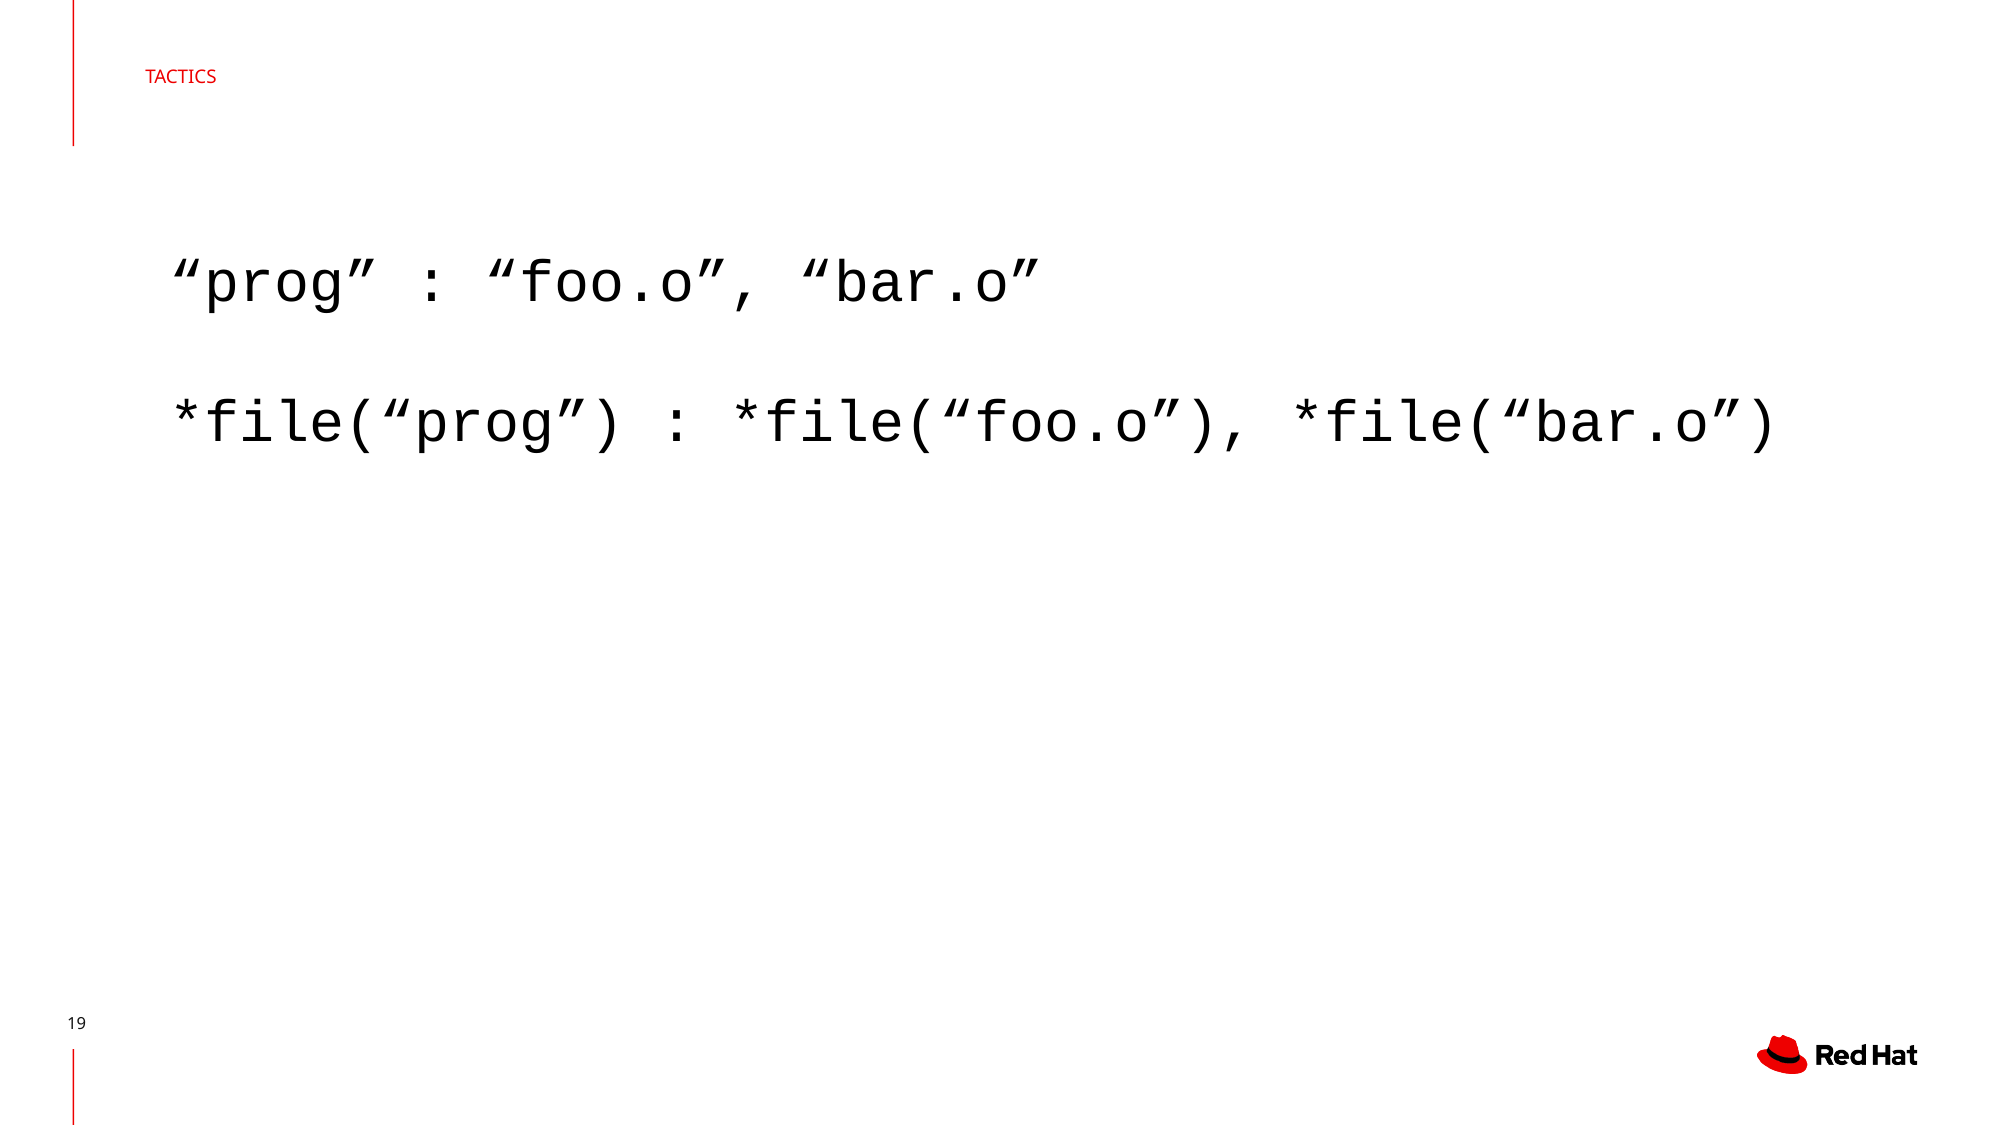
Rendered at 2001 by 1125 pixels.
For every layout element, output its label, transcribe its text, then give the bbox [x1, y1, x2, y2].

text_box TACTICS [73, 9, 918, 144]
text_box “prog” : “foo.o”, “bar.o” *file(“prog”) : *file(“foo.o”), *file(“bar.o”) [154, 235, 1807, 461]
picture [1757, 1035, 1918, 1074]
